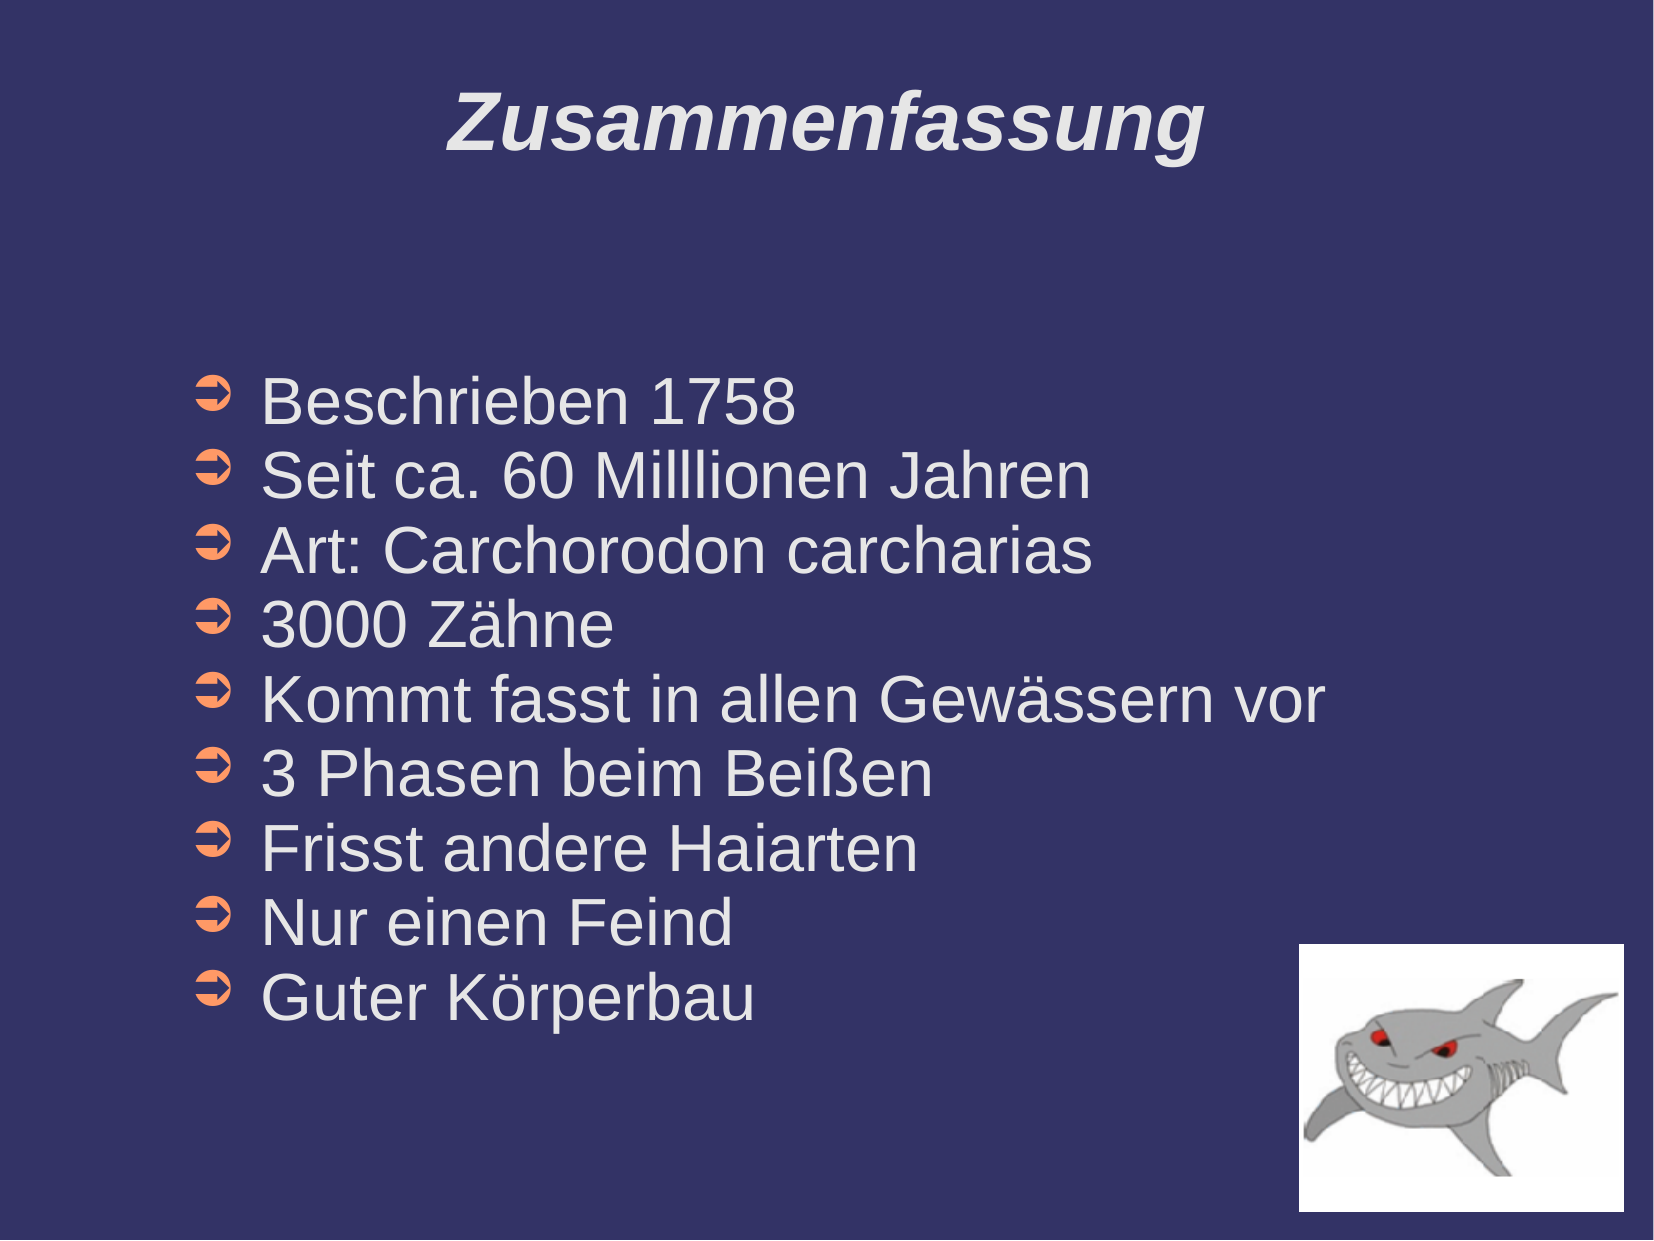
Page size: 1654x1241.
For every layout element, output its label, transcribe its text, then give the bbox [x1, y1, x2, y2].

title Zusammenfassung [121, 19, 1534, 227]
picture [1299, 944, 1624, 1212]
list Beschrieben 1758 Seit ca. 60 Milllionen Jahren Art: Carchorodon carcharias 3000 Zähne Kommt fasst in allen Gewässern vor 3 Phasen beim Beißen Frisst andere Haiarten Nur einen Feind Guter Körperbau [178, 364, 1570, 1147]
